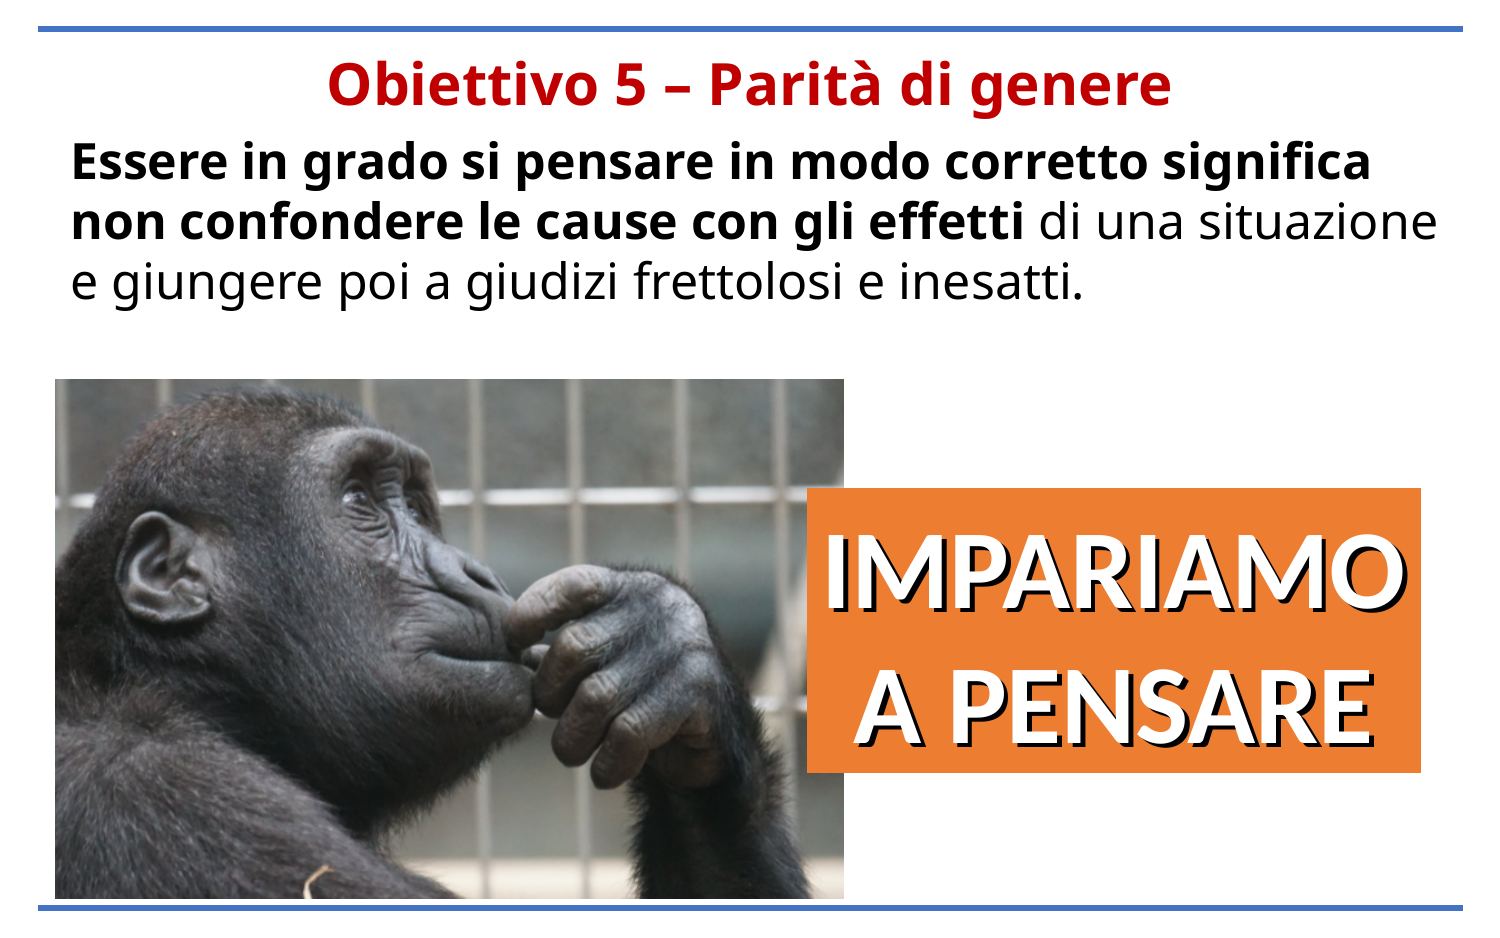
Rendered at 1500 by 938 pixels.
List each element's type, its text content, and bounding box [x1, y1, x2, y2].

title Obiettivo 5 – Parità di genere [0, 47, 1500, 104]
text_box IMPARIAMO A PENSARE [807, 488, 1421, 773]
picture [55, 380, 844, 899]
text_box Essere in grado si pensare in modo corretto significa non confondere le cause con gli effetti di una situazione e giungere poi a giudizi frettolosi e inesatti. [55, 122, 1463, 380]
